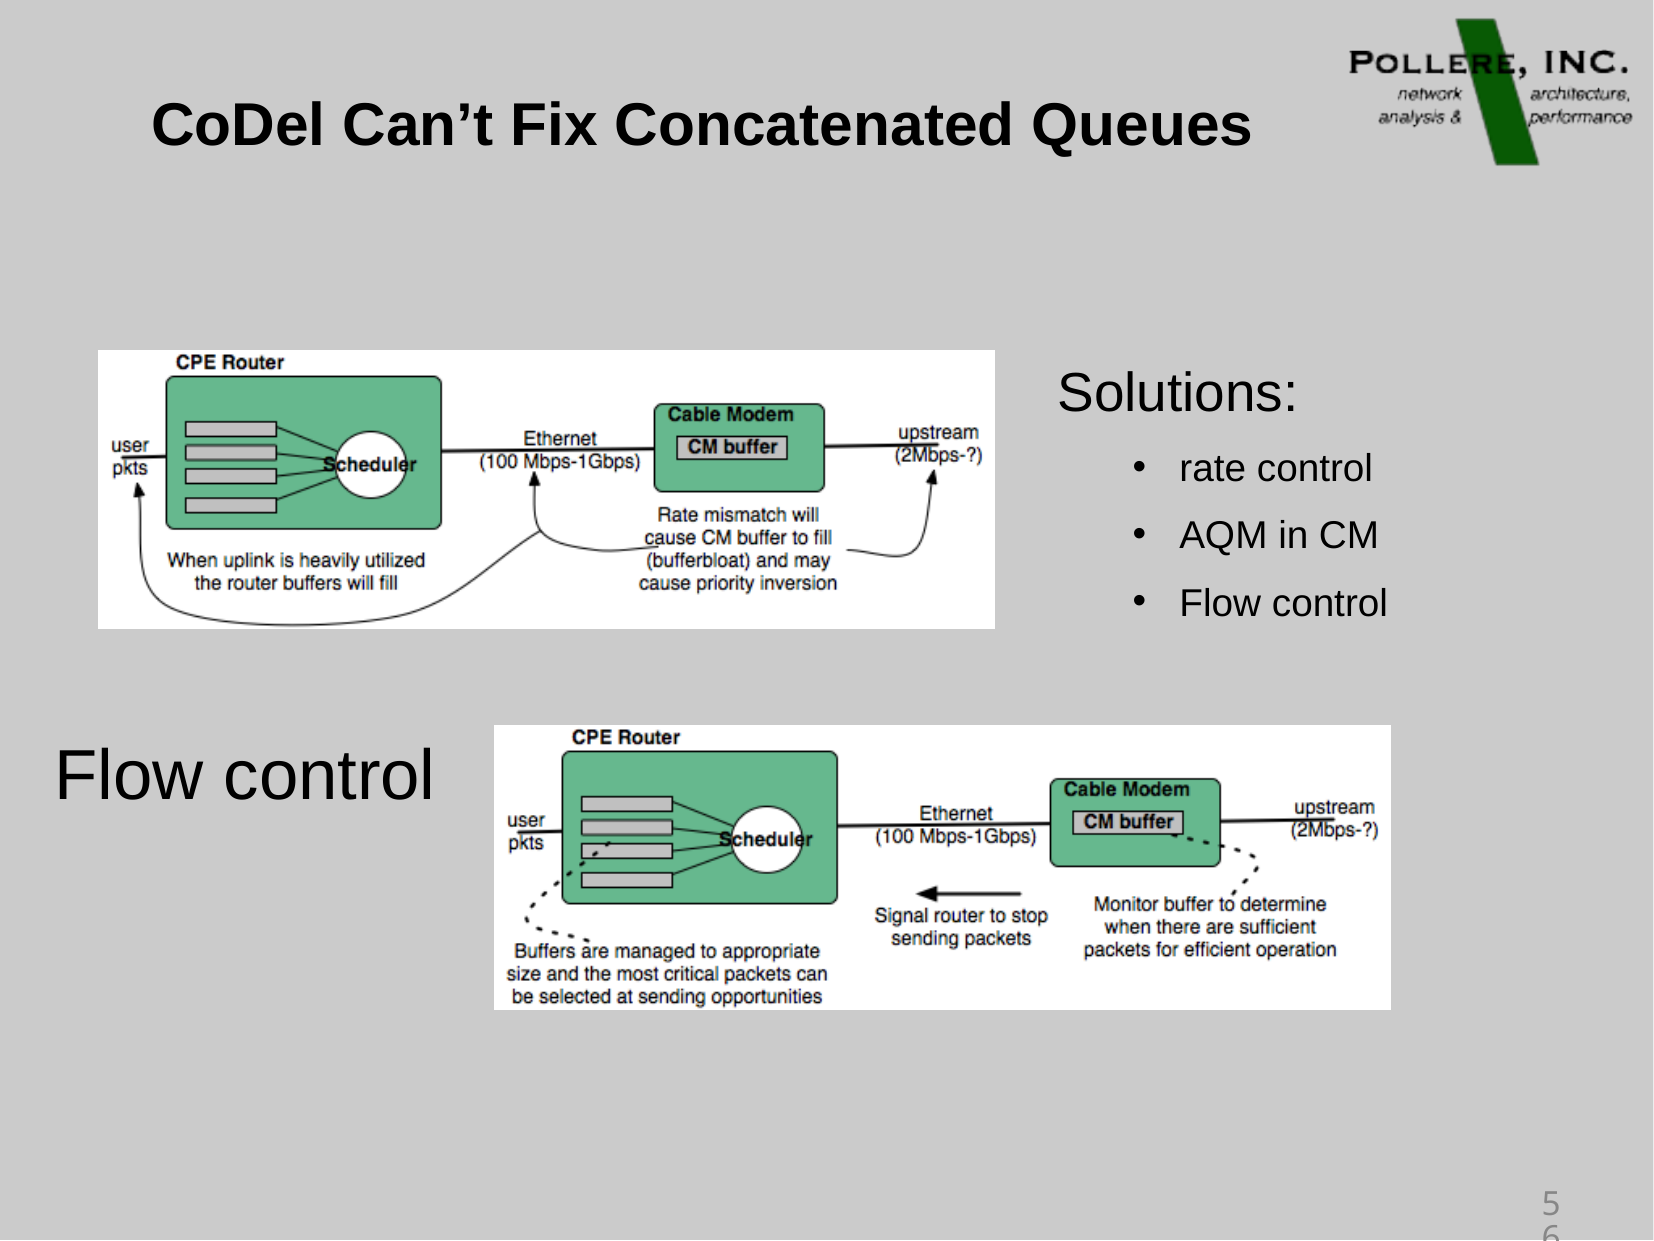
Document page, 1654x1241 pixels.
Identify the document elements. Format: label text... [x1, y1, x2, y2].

text_box Flow control [54, 728, 441, 1007]
picture [494, 725, 1391, 1010]
picture [98, 350, 995, 629]
title CoDel Can’t Fix Concatenated Queues [72, 68, 1334, 174]
picture [1329, 14, 1651, 169]
list Solutions: rate control AQM in CM Flow control [1051, 349, 1438, 631]
